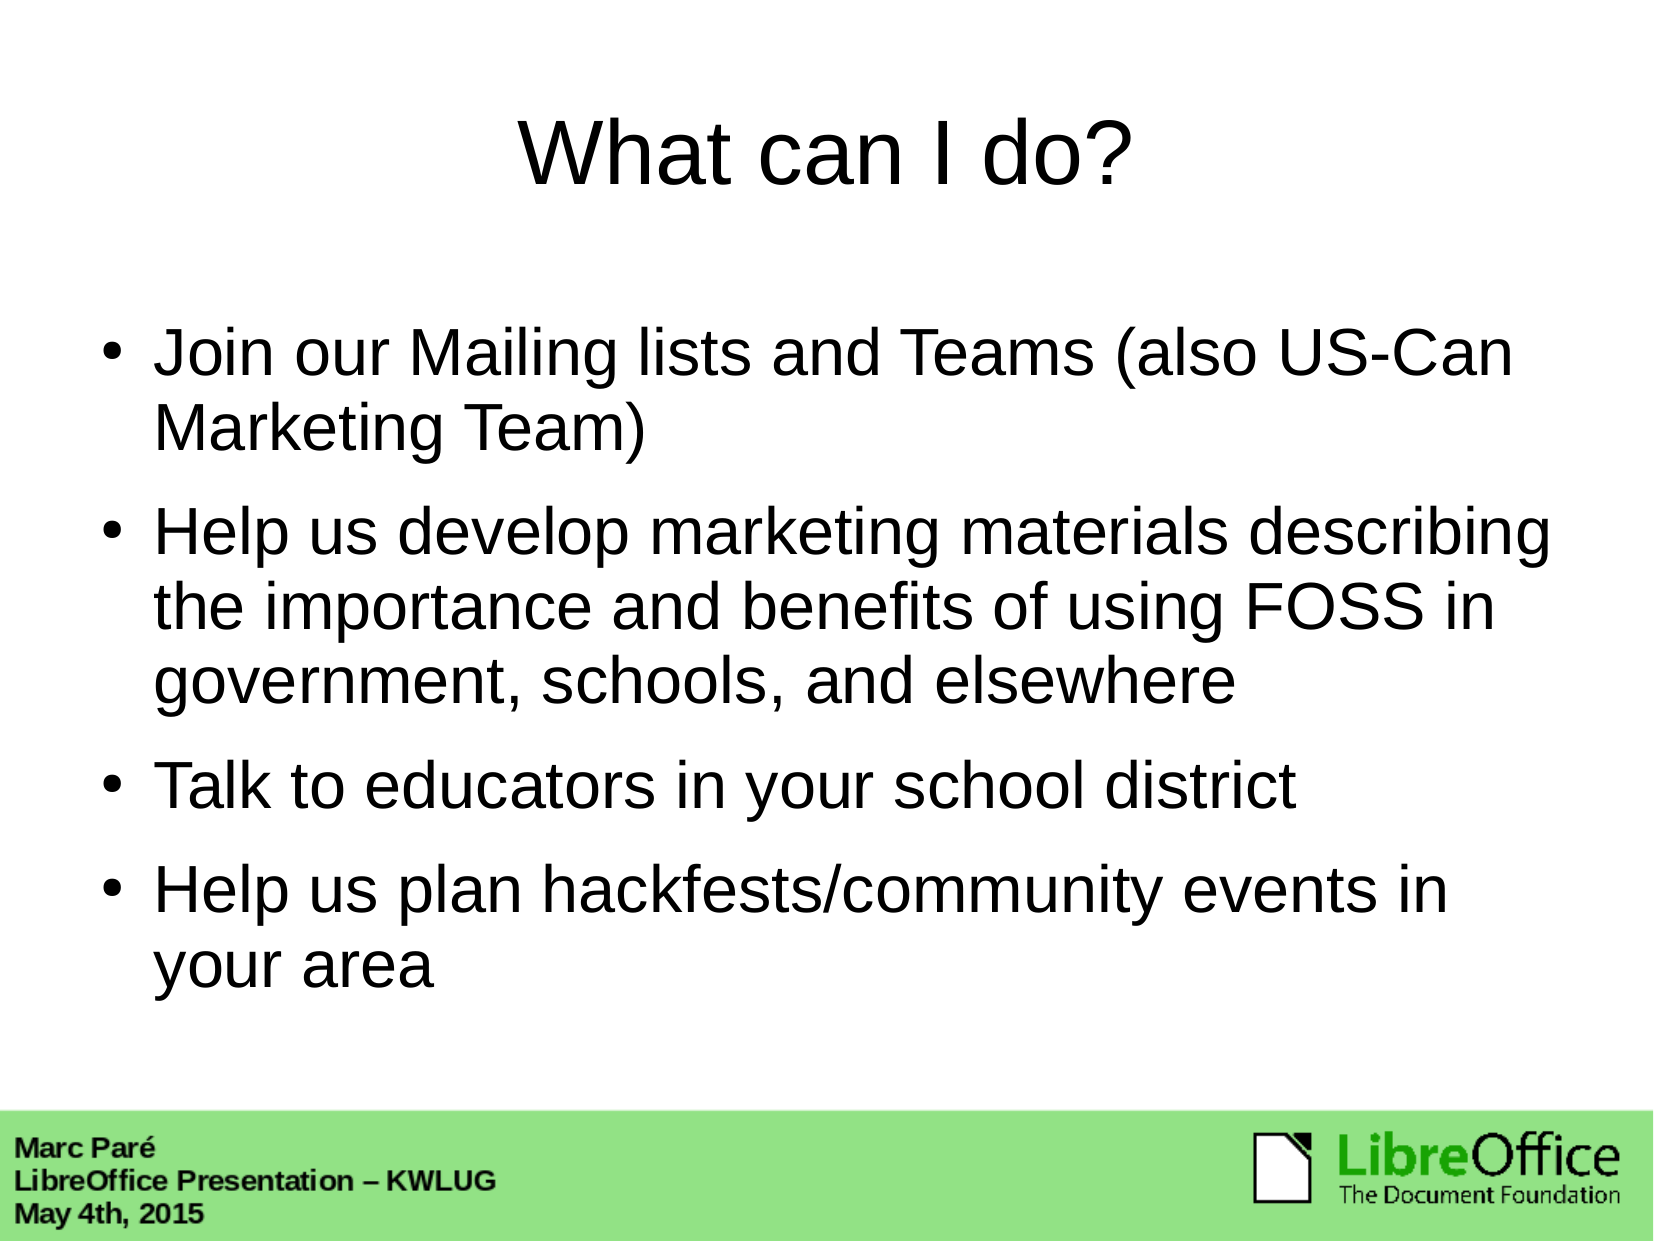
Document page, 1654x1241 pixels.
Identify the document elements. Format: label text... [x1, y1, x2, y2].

list Join our Mailing lists and Teams (also US-Can Marketing Team) Help us develop marketing materials describing the importance and benefits of using FOSS in government, schools, and elsewhere Talk to educators in your school district Help us plan hackfests/community events in your area [82, 315, 1571, 1010]
title What can I do? [82, 49, 1571, 257]
picture [0, 0, 1654, 1241]
